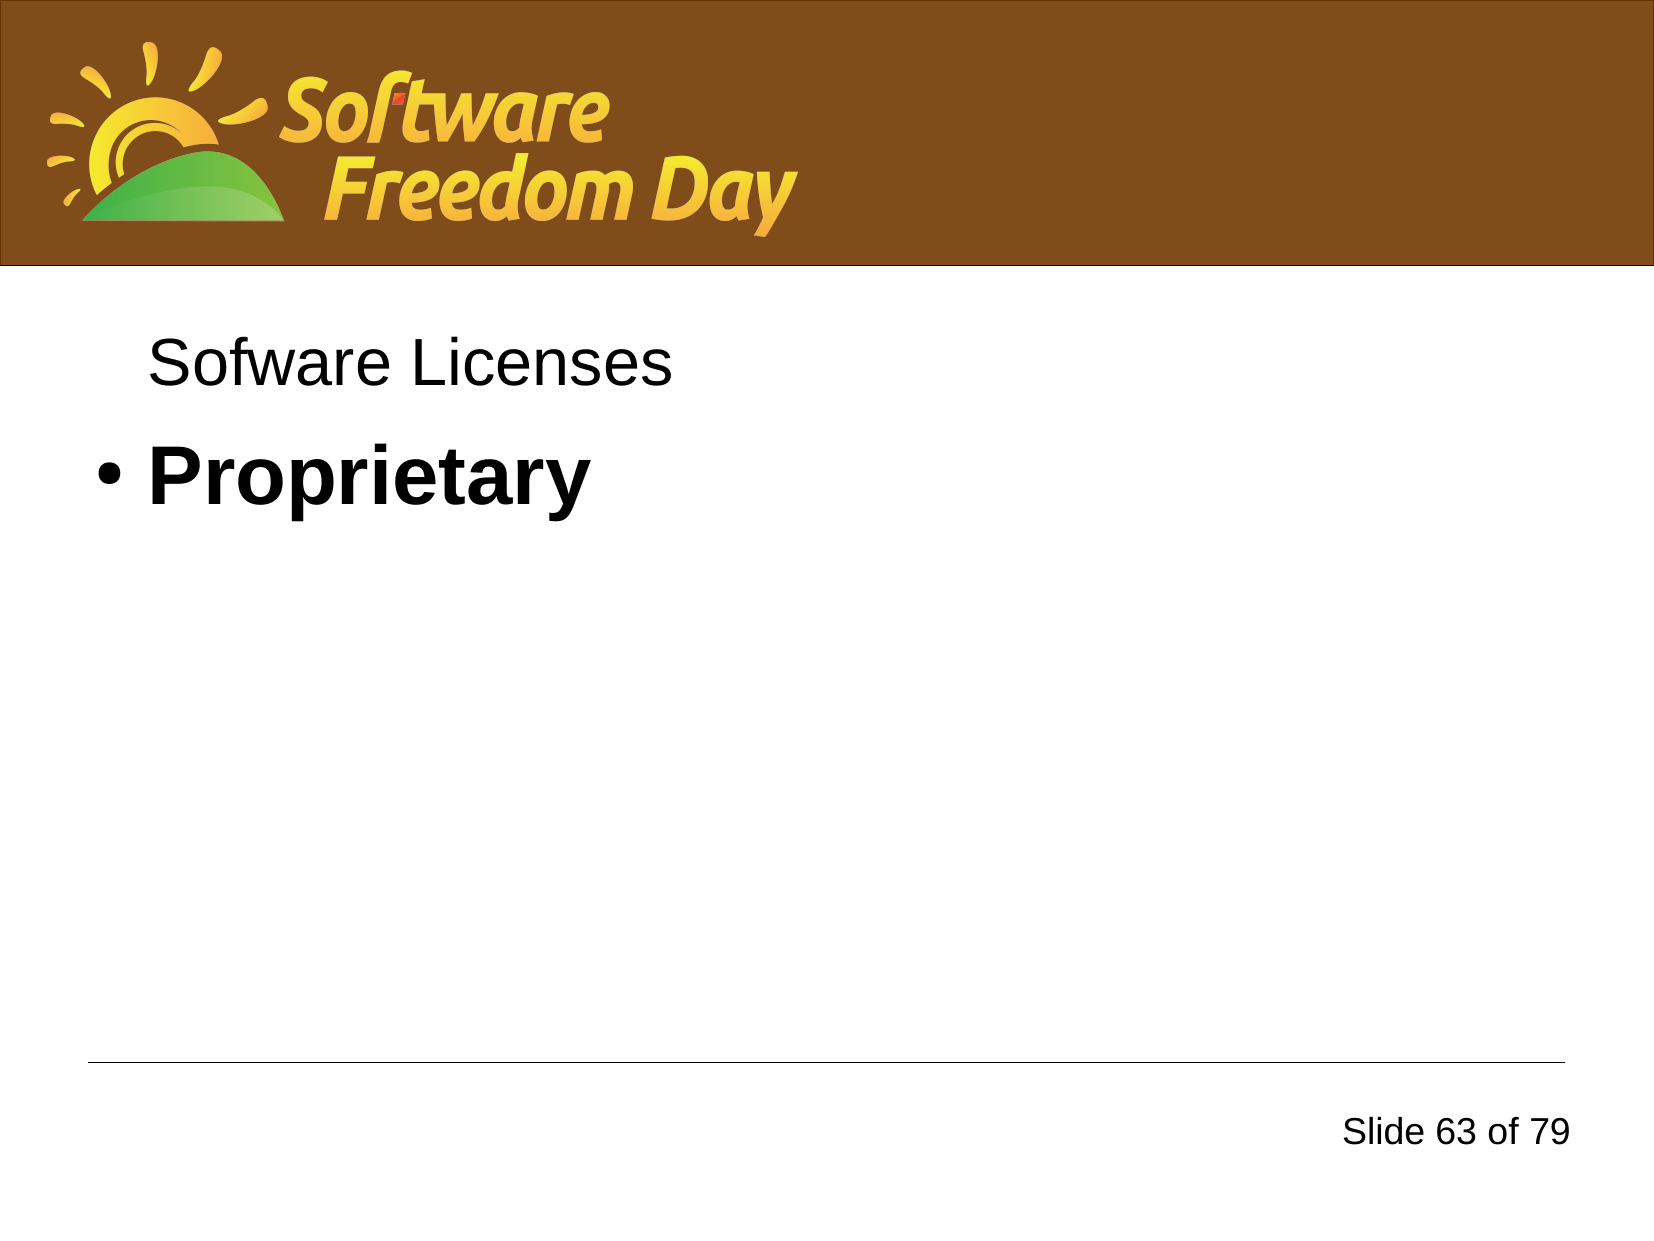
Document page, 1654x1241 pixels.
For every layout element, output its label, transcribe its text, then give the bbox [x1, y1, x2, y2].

picture [47, 42, 798, 237]
list Sofware Licenses Proprietary [76, 324, 1063, 1045]
